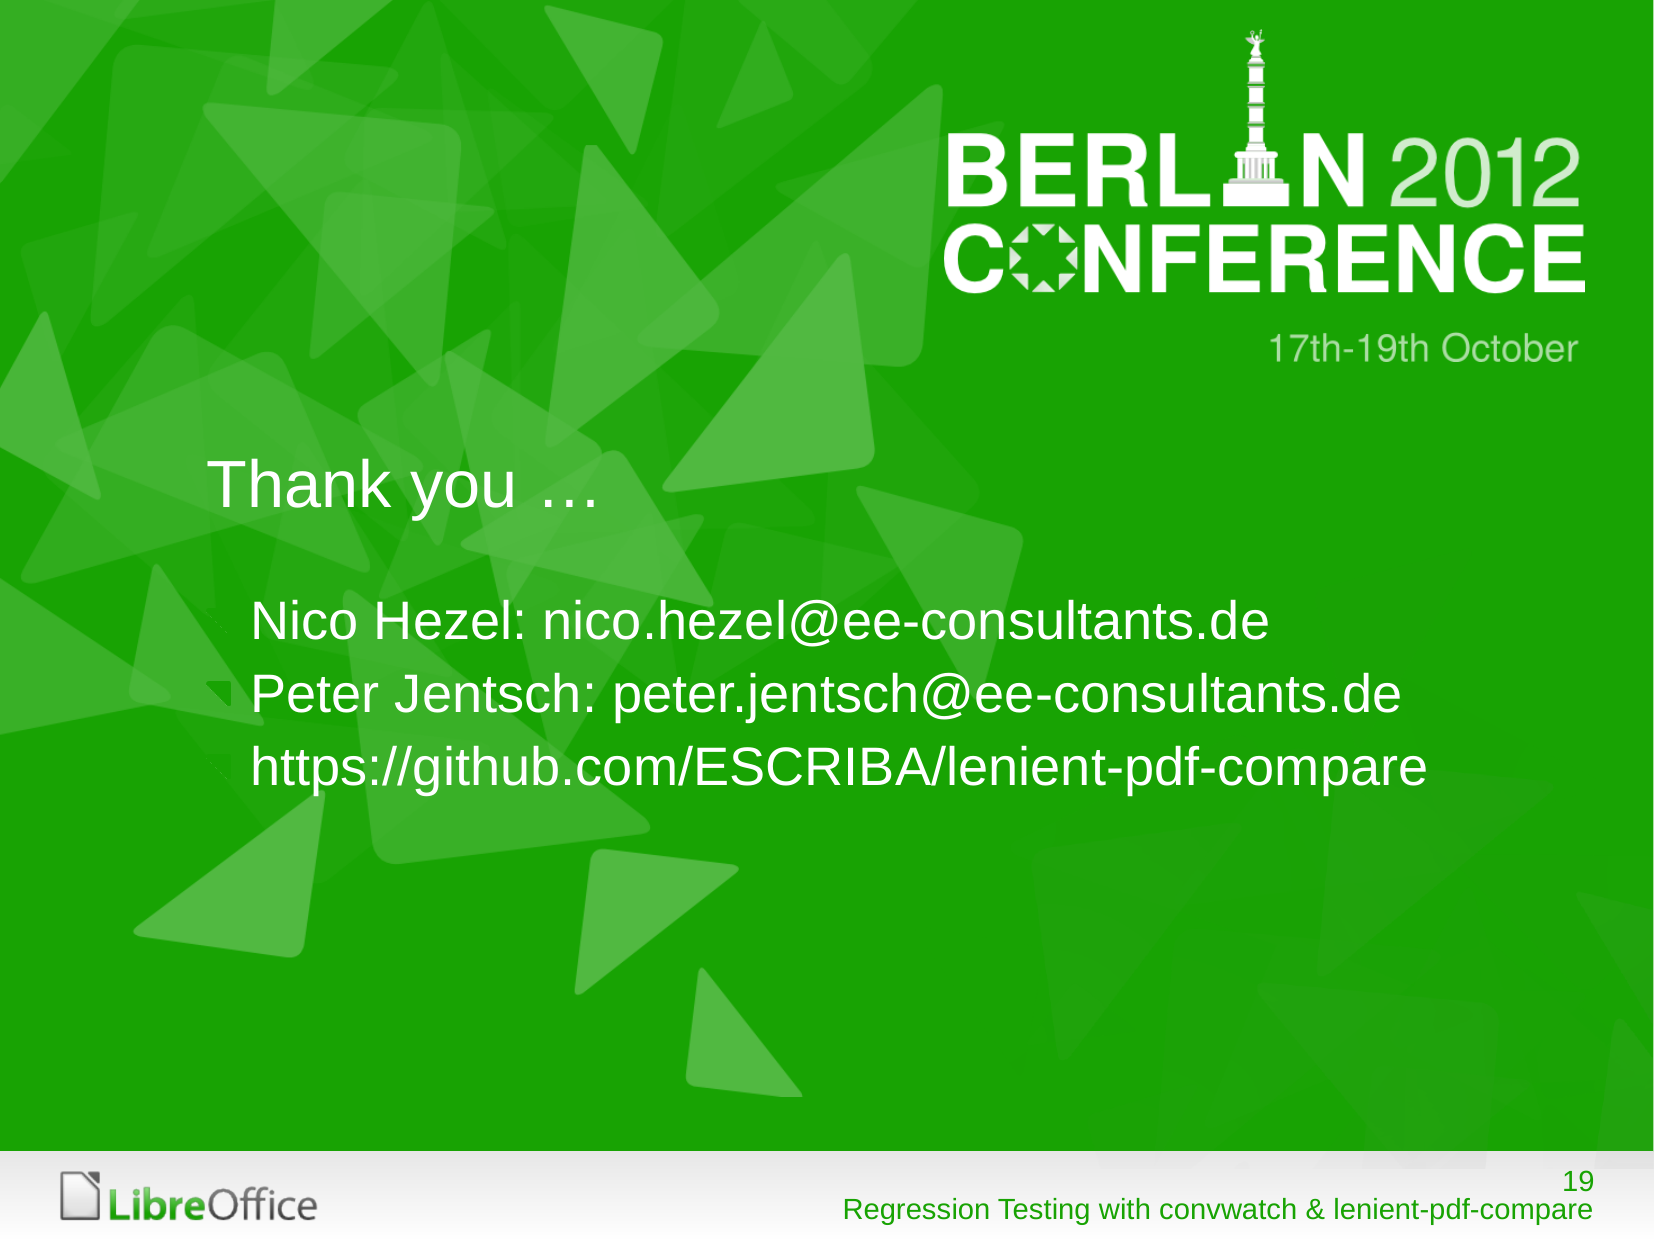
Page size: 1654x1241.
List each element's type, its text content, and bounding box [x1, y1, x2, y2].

picture [41, 1152, 206, 1240]
title Thank you … [206, 395, 1477, 573]
picture [0, 0, 1654, 1169]
list Nico Hezel: nico.hezel@ee-consultants.de Peter Jentsch: peter.jentsch@ee-consultants.de https://github.com/ESCRIBA/lenient-pdf-compare [206, 590, 1477, 1241]
